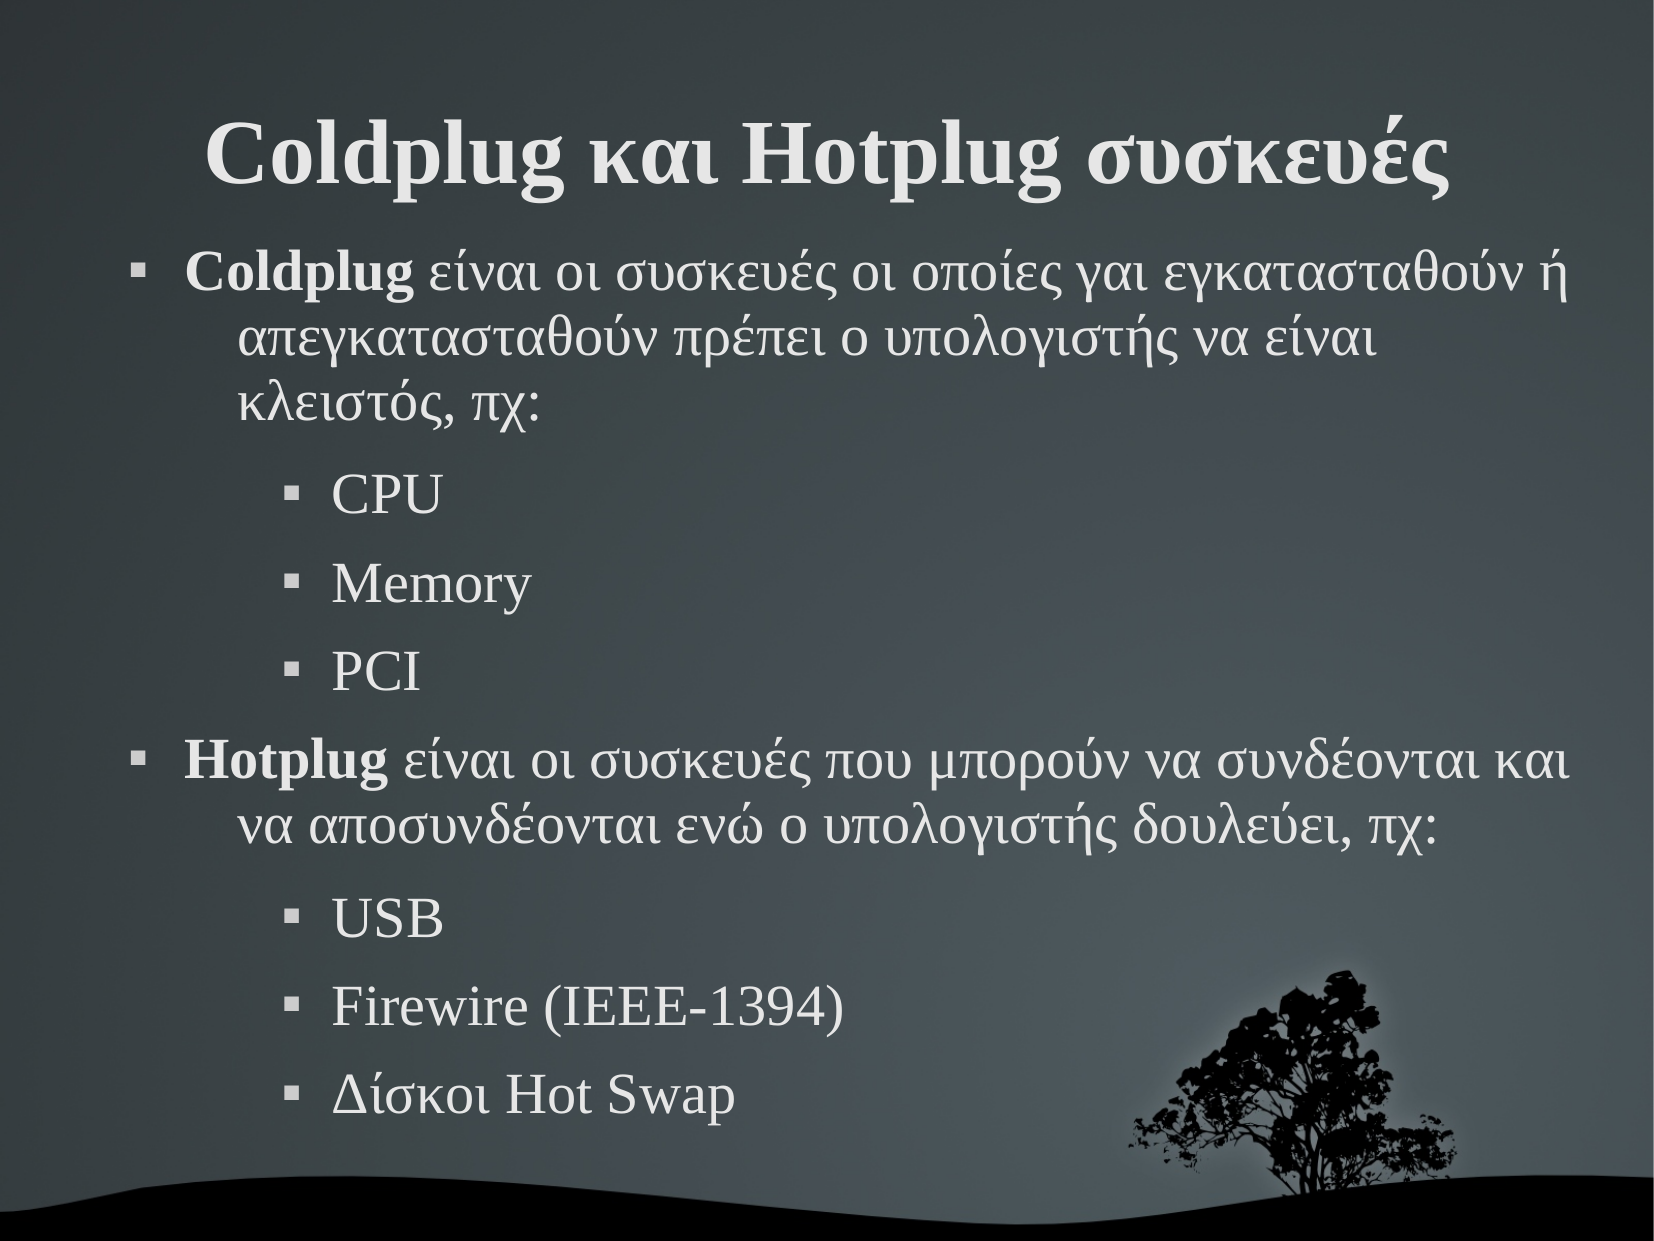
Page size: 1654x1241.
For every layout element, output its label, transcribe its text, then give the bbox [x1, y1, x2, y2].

title Coldplug και Hotplug συσκευές [82, 49, 1571, 257]
list Coldplug είναι οι συσκευές οι οποίες γαι εγκατασταθούν ή απεγκατασταθούν πρέπει ο υπολογιστής να είναι κλειστός, πχ: CPU Memory PCI Hotplug είναι οι συσκευές που μπορούν να συνδέονται και να αποσυνδέονται ενώ ο υπολογιστής δουλεύει, πχ: USB Firewire (IEEE-1394) Δίσκοι Hot Swap [95, 238, 1584, 1203]
picture [0, 0, 1654, 1241]
